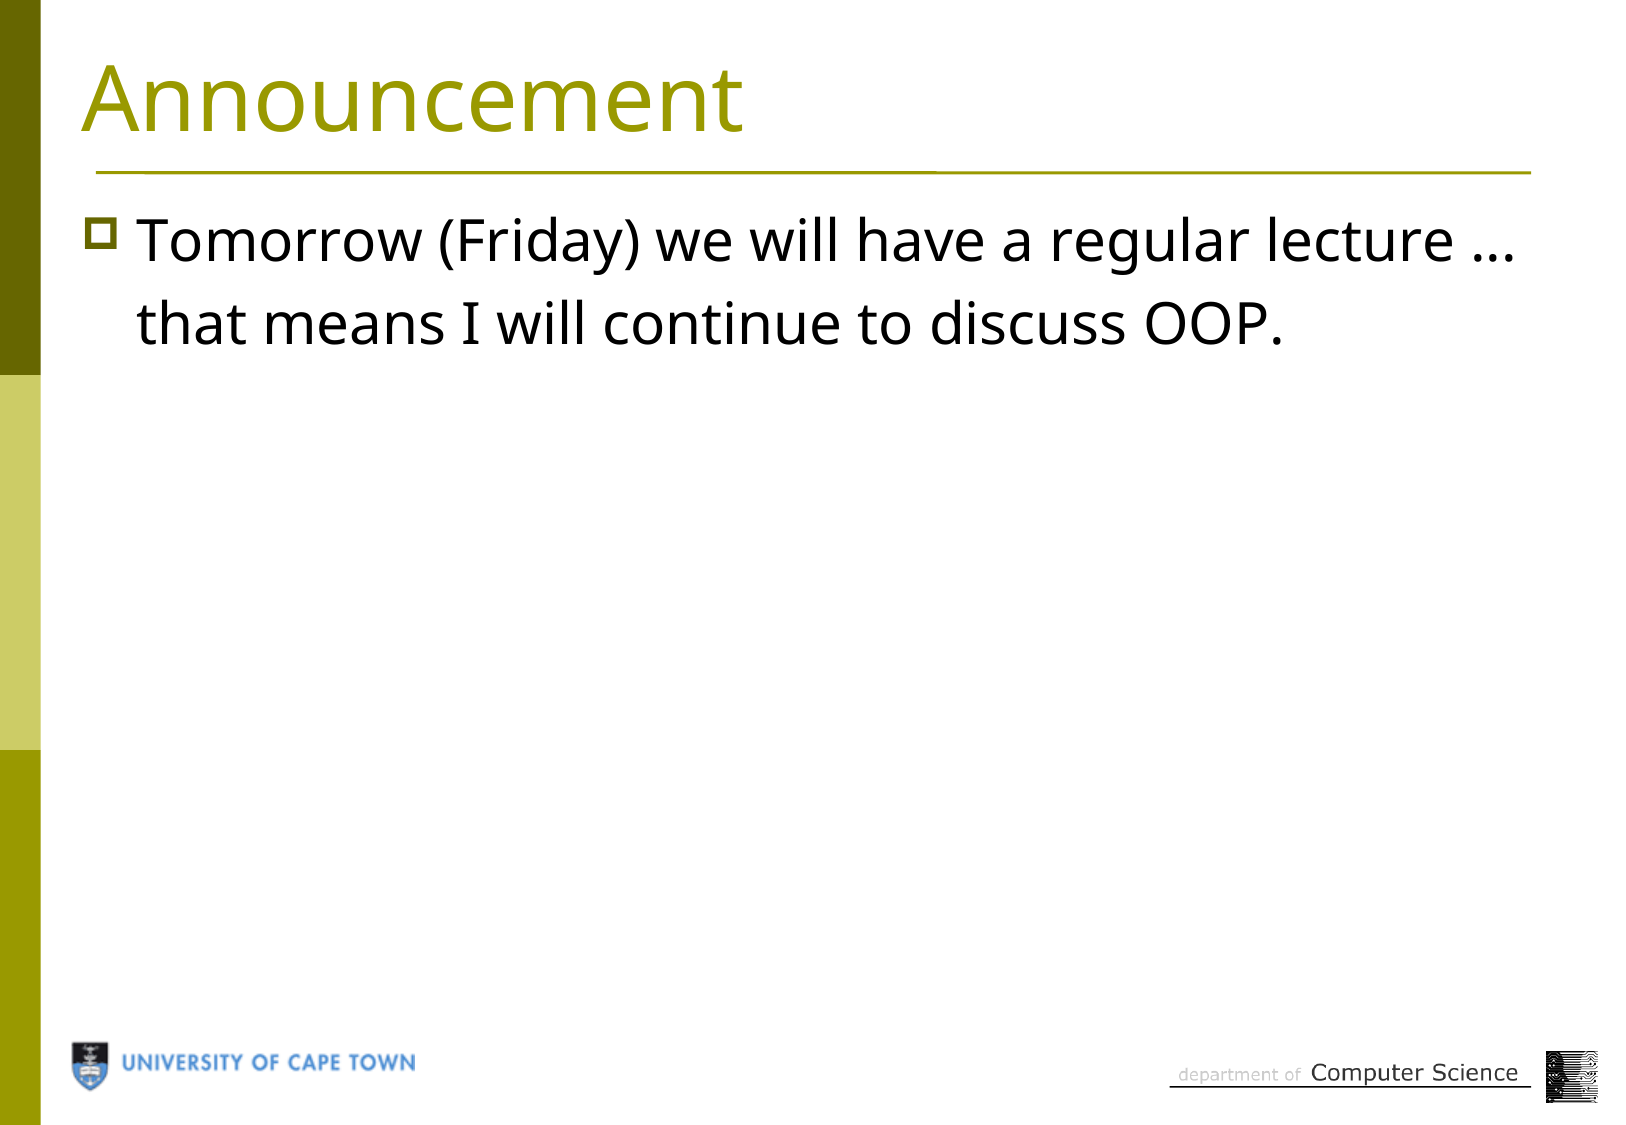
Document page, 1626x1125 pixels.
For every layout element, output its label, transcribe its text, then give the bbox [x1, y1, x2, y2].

picture [1546, 1051, 1598, 1103]
picture [61, 1024, 415, 1103]
list Tomorrow (Friday) we will have a regular lecture ... that means I will continue to discuss OOP. [81, 196, 1543, 991]
title Announcement [81, 36, 1543, 165]
picture [1169, 1043, 1532, 1091]
